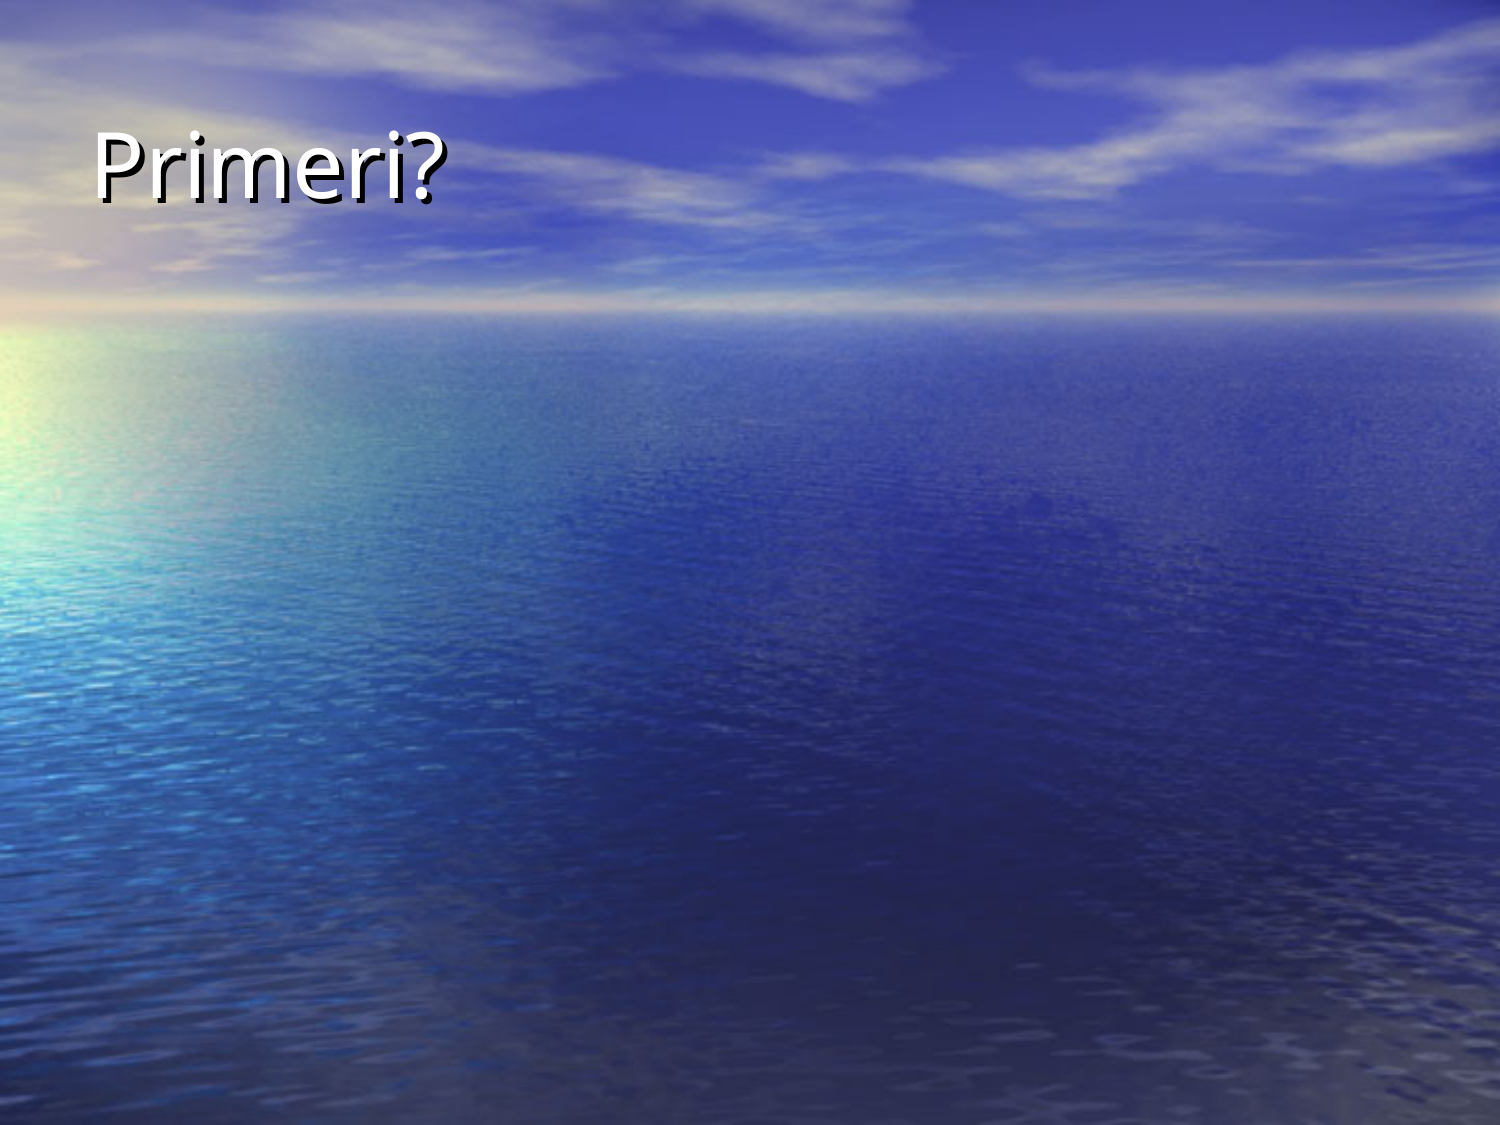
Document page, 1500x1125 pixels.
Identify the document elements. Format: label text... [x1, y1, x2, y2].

picture [0, 0, 1500, 1125]
title Primeri? [75, 47, 1426, 276]
